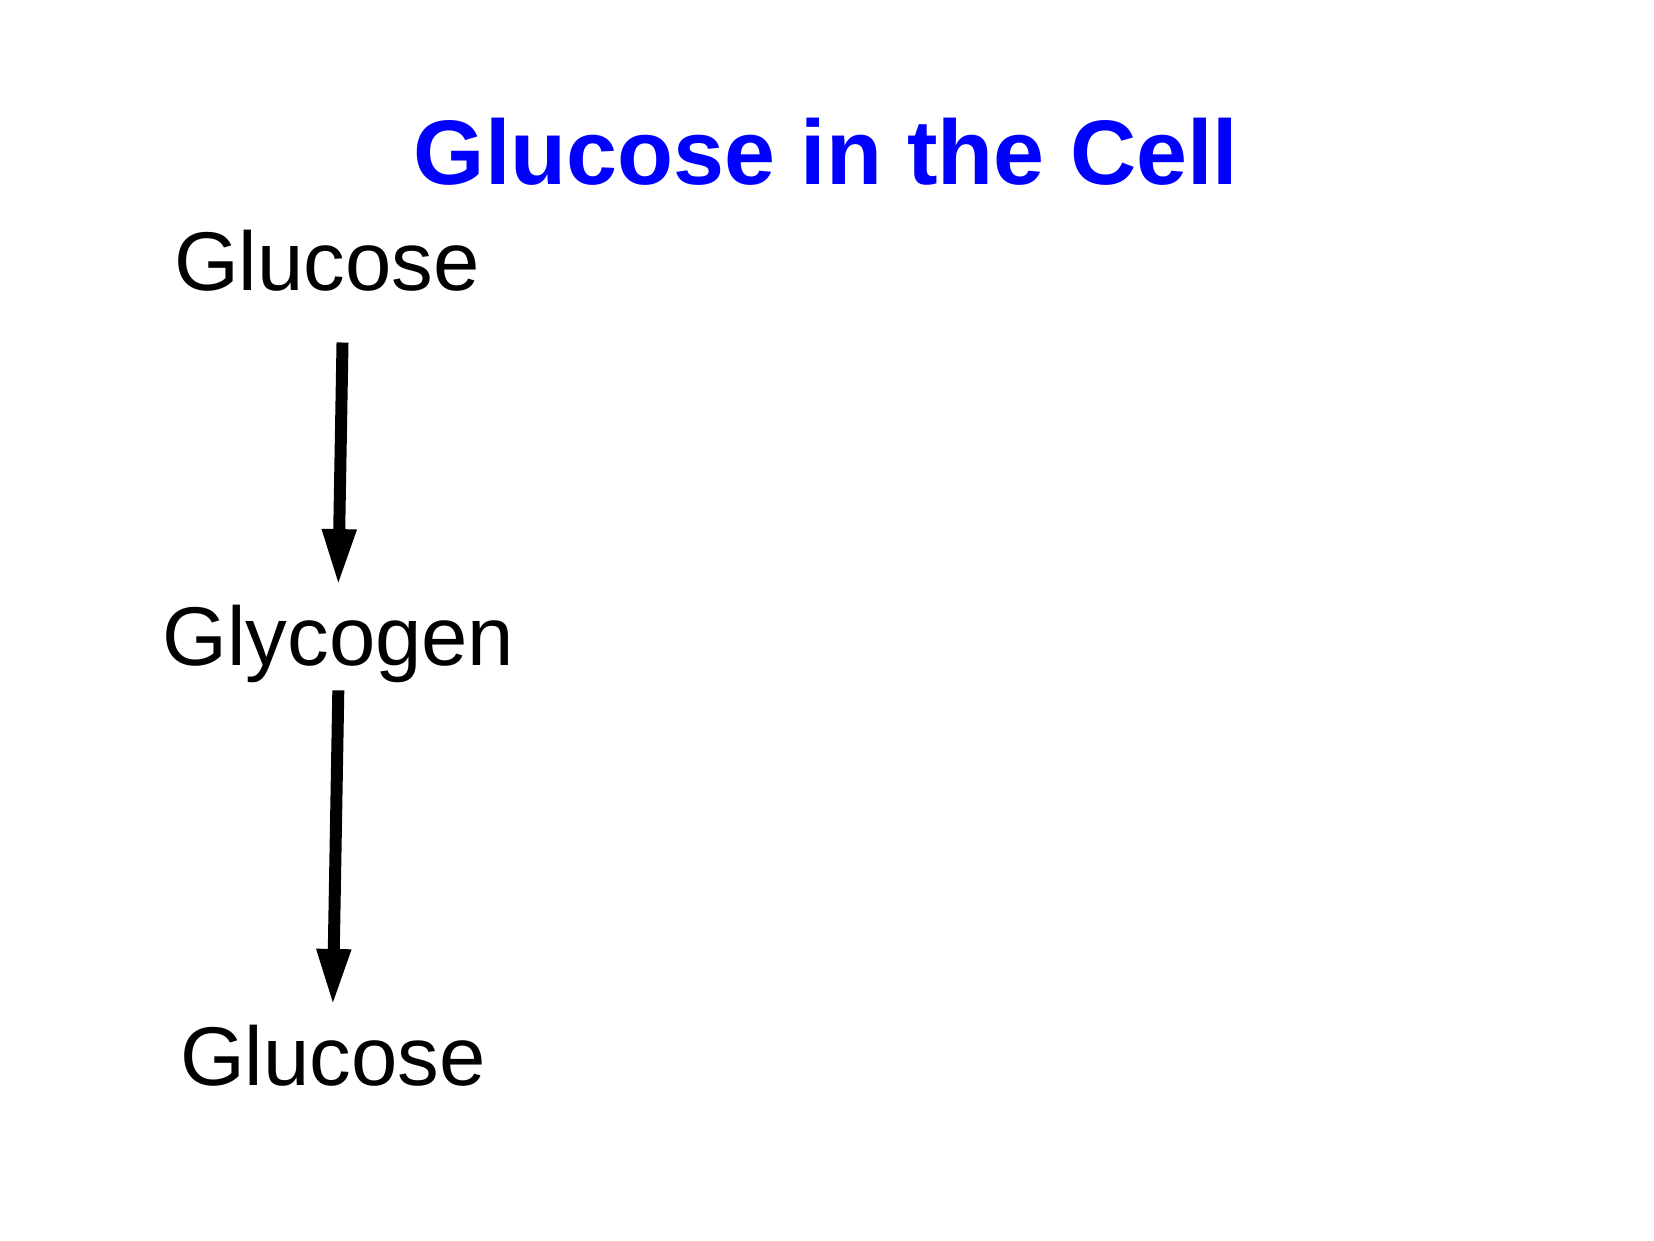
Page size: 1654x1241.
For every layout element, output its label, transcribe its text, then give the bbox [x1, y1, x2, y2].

text_box Glucose [165, 1002, 501, 1111]
text_box Glycogen [147, 582, 530, 691]
title Glucose in the Cell [82, 49, 1571, 257]
text_box Glucose [159, 207, 526, 343]
